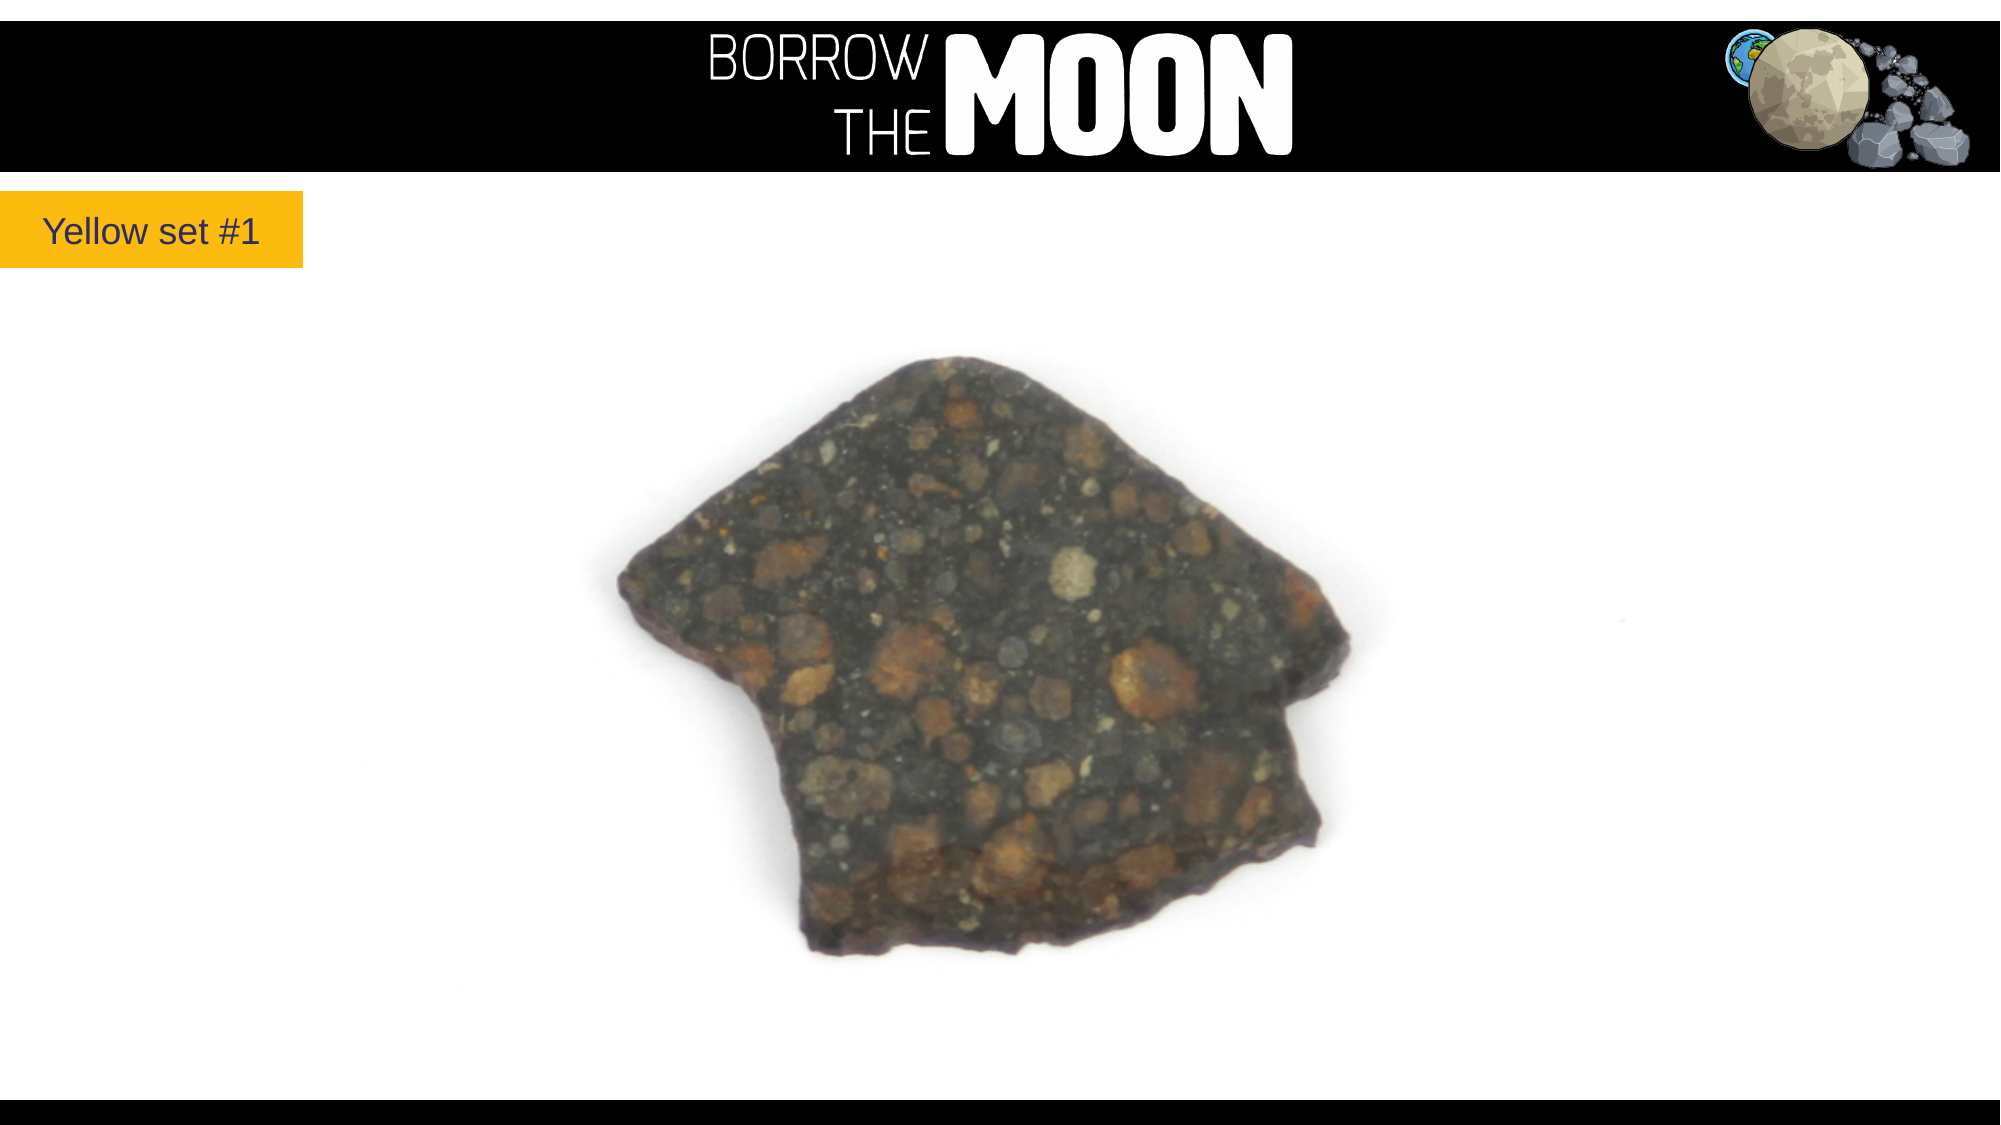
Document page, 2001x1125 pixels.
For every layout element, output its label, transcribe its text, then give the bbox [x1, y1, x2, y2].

picture [347, 201, 1653, 1071]
text_box Yellow set #1 [0, 191, 303, 268]
